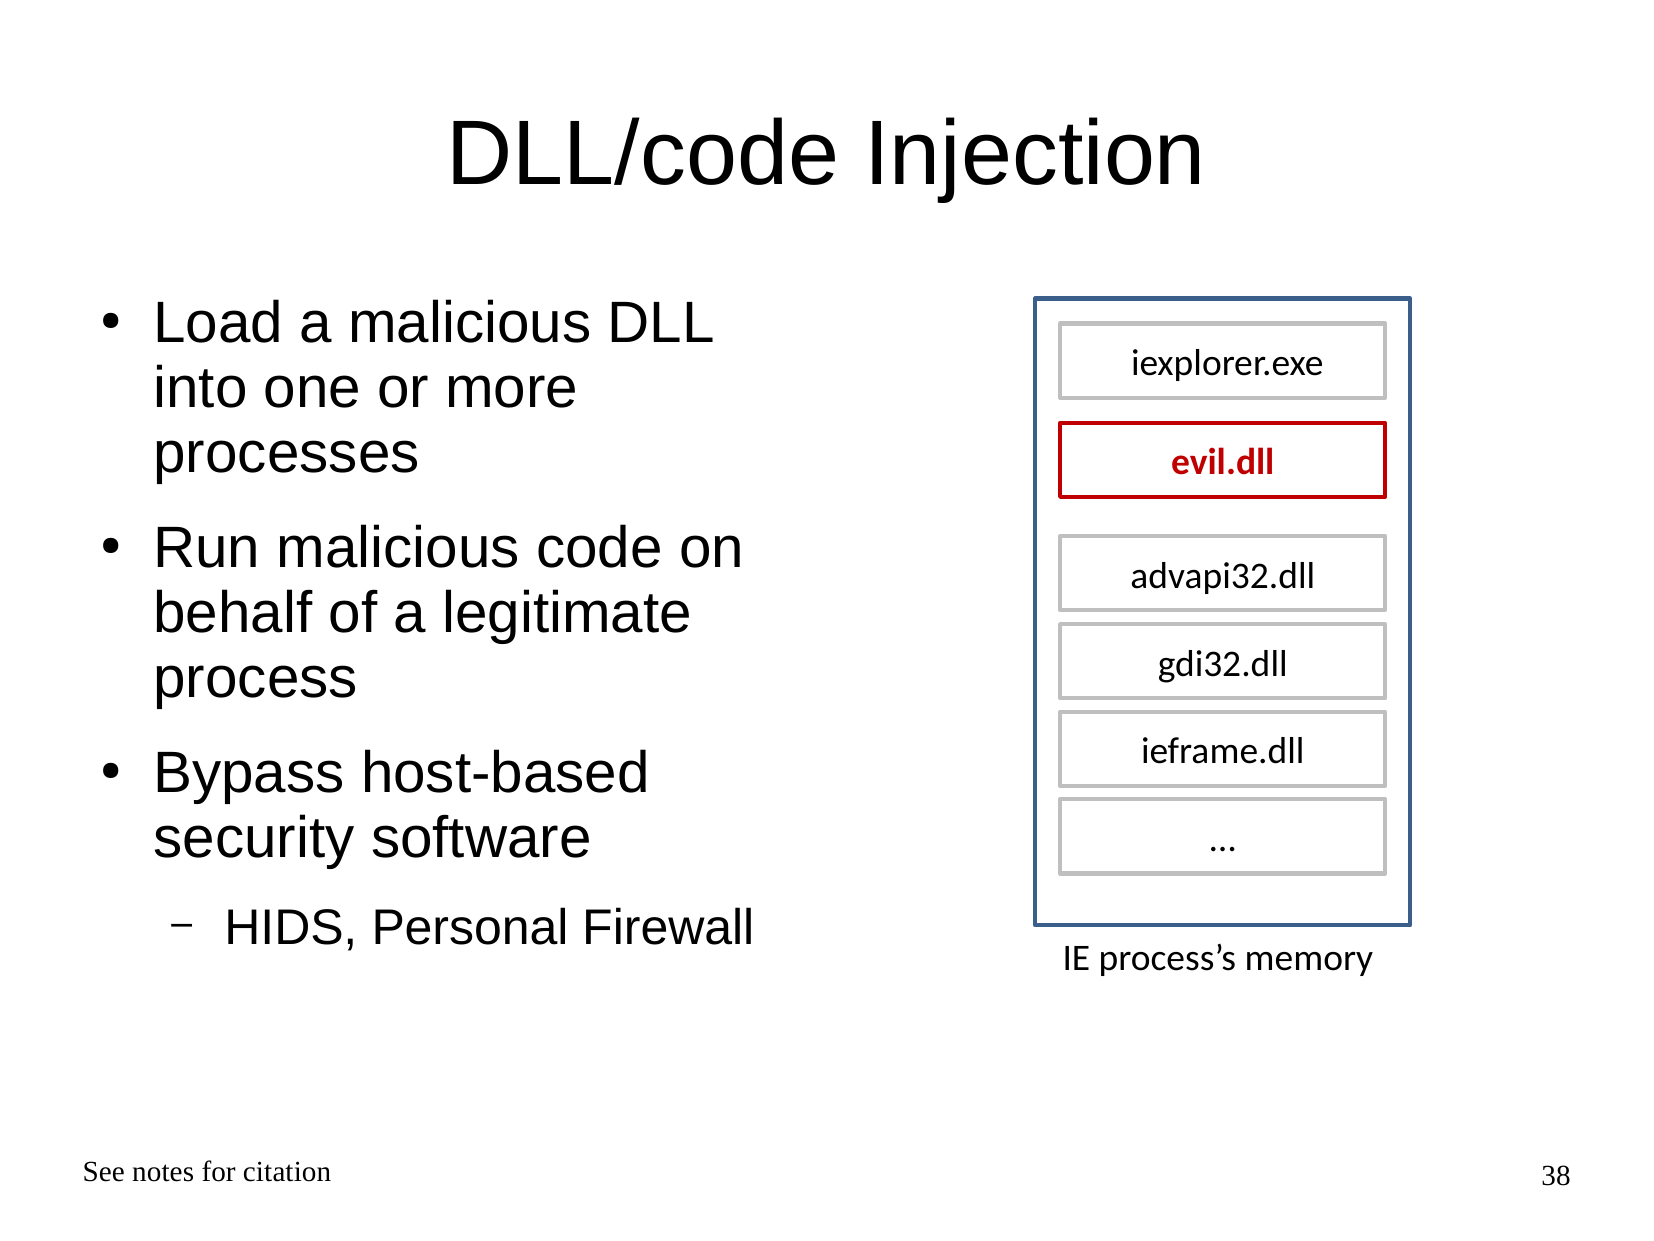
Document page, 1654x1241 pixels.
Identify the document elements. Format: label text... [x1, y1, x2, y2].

text_box Iiexplorer.exe [1060, 323, 1386, 398]
text_box IE process’s memory [1047, 925, 1423, 986]
list Load a malicious DLL into one or more processes Run malicious code on behalf of a legitimate process Bypass host-based security software HIDS, Personal Firewall [82, 290, 811, 1126]
text_box … [1060, 799, 1386, 874]
text_box gdi32.dll [1060, 624, 1386, 699]
text_box advapi32.dll [1060, 535, 1386, 611]
text_box evil.dll [1060, 422, 1386, 497]
title DLL/code Injection [82, 49, 1571, 257]
text_box ieframe.dll [1060, 711, 1386, 786]
